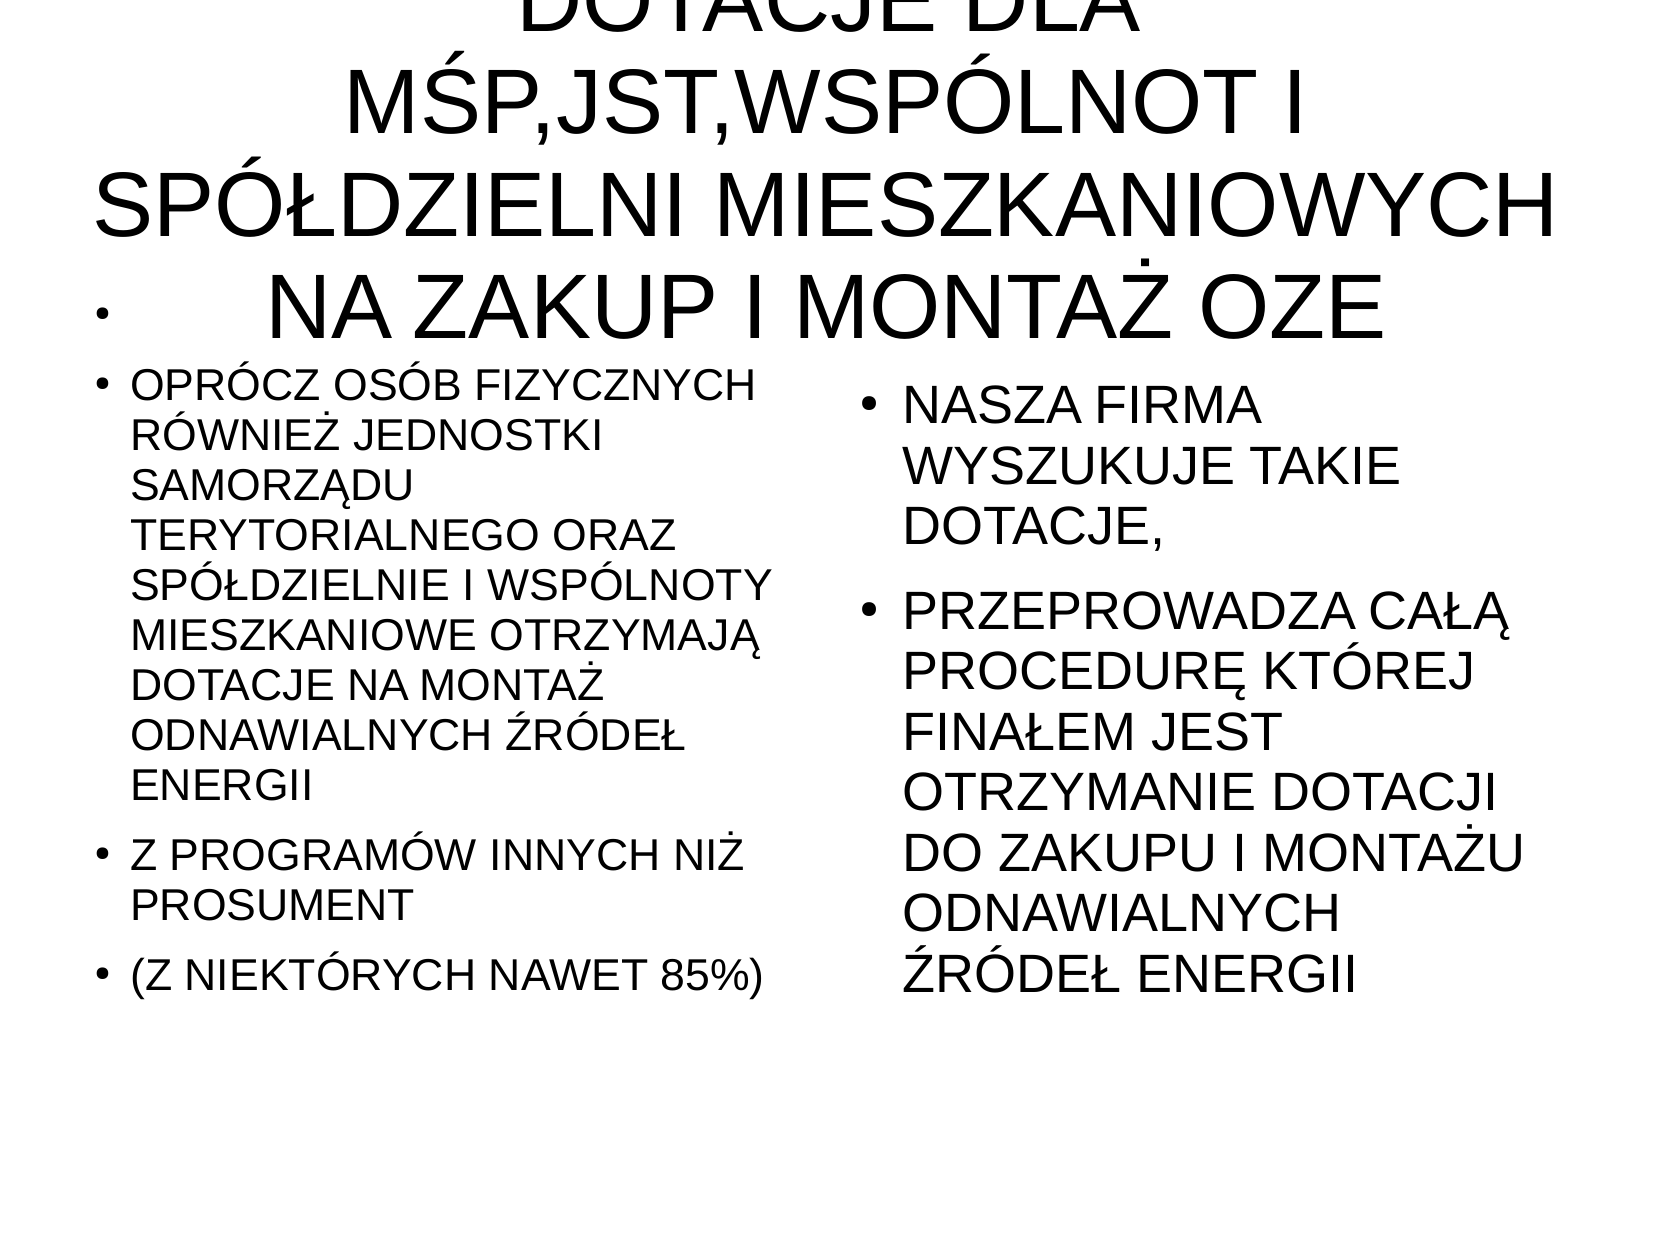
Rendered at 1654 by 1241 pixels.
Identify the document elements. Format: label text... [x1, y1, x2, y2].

list NASZA FIRMA WYSZUKUJE TAKIE DOTACJE, PRZEPROWADZA CAŁĄ PROCEDURĘ KTÓREJ FINAŁEM JEST OTRZYMANIE DOTACJI DO ZAKUPU I MONTAŻU ODNAWIALNYCH ŹRÓDEŁ ENERGII [845, 290, 1572, 1010]
title DOTACJE DLA MŚP,JST,WSPÓLNOT I SPÓŁDZIELNI MIESZKANIOWYCH NA ZAKUP I MONTAŻ OZE [82, 0, 1571, 359]
list OPRÓCZ OSÓB FIZYCZNYCH RÓWNIEŻ JEDNOSTKI SAMORZĄDU TERYTORIALNEGO ORAZ SPÓŁDZIELNIE I WSPÓLNOTY MIESZKANIOWE OTRZYMAJĄ DOTACJE NA MONTAŻ ODNAWIALNYCH ŹRÓDEŁ ENERGII Z PROGRAMÓW INNYCH NIŻ PROSUMENT (Z NIEKTÓRYCH NAWET 85%) [82, 290, 809, 1010]
